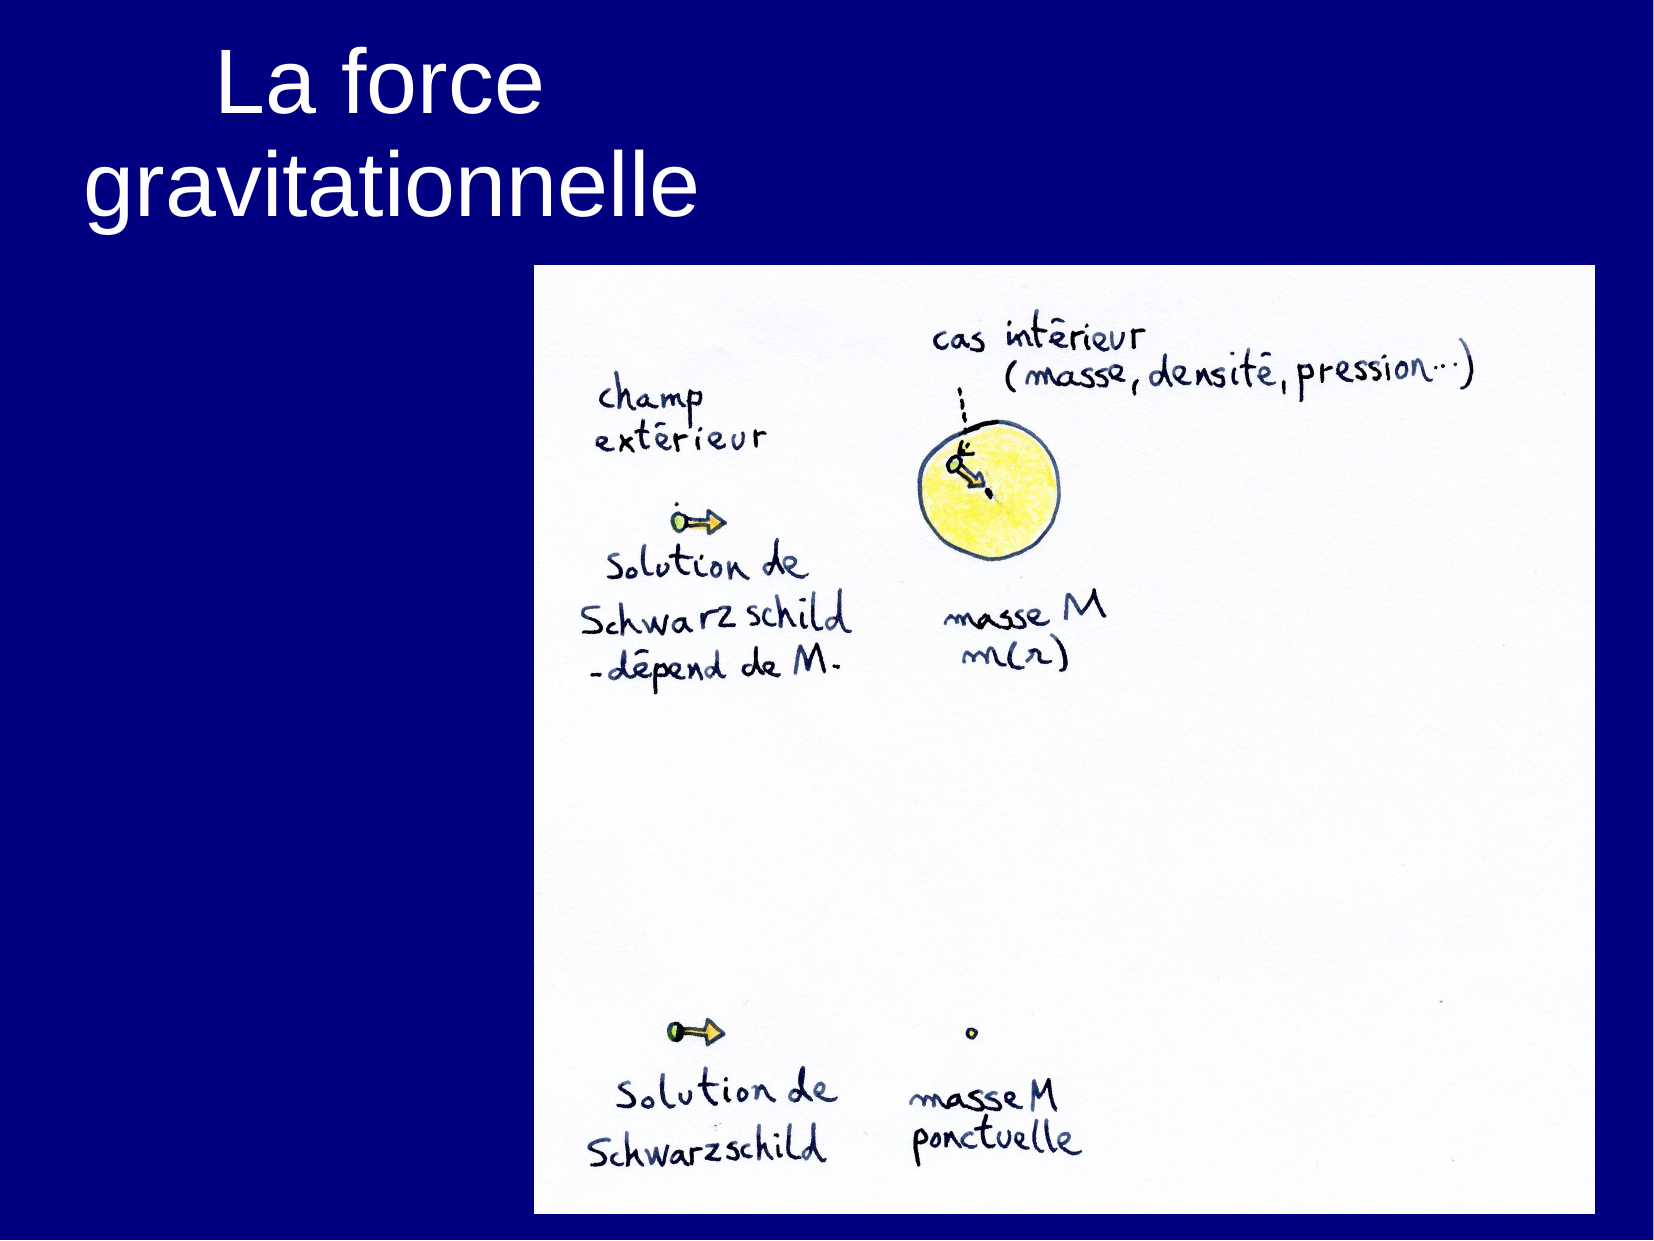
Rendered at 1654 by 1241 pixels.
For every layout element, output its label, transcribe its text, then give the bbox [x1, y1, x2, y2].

picture [534, 265, 1595, 1214]
title La force gravitationnelle [17, 29, 768, 237]
